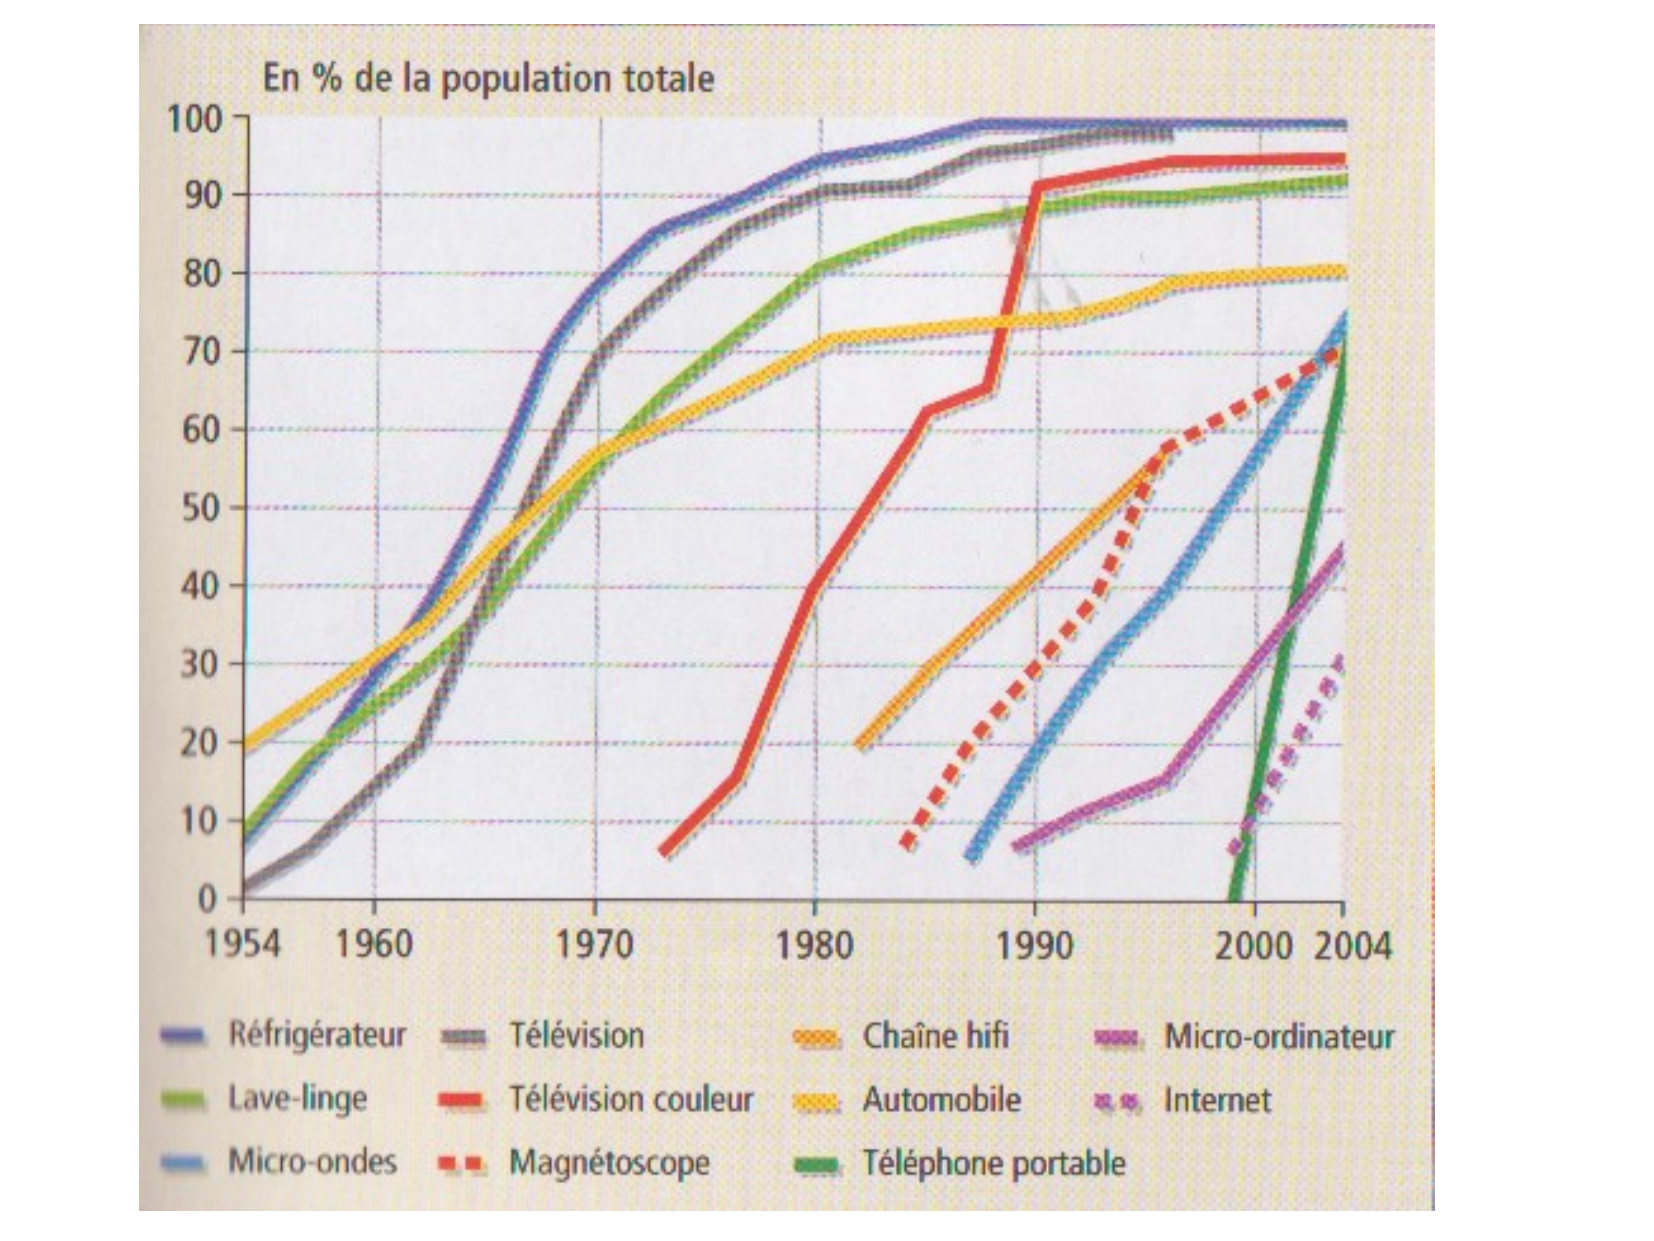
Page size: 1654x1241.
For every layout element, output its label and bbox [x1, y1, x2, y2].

picture [139, 25, 1435, 1211]
